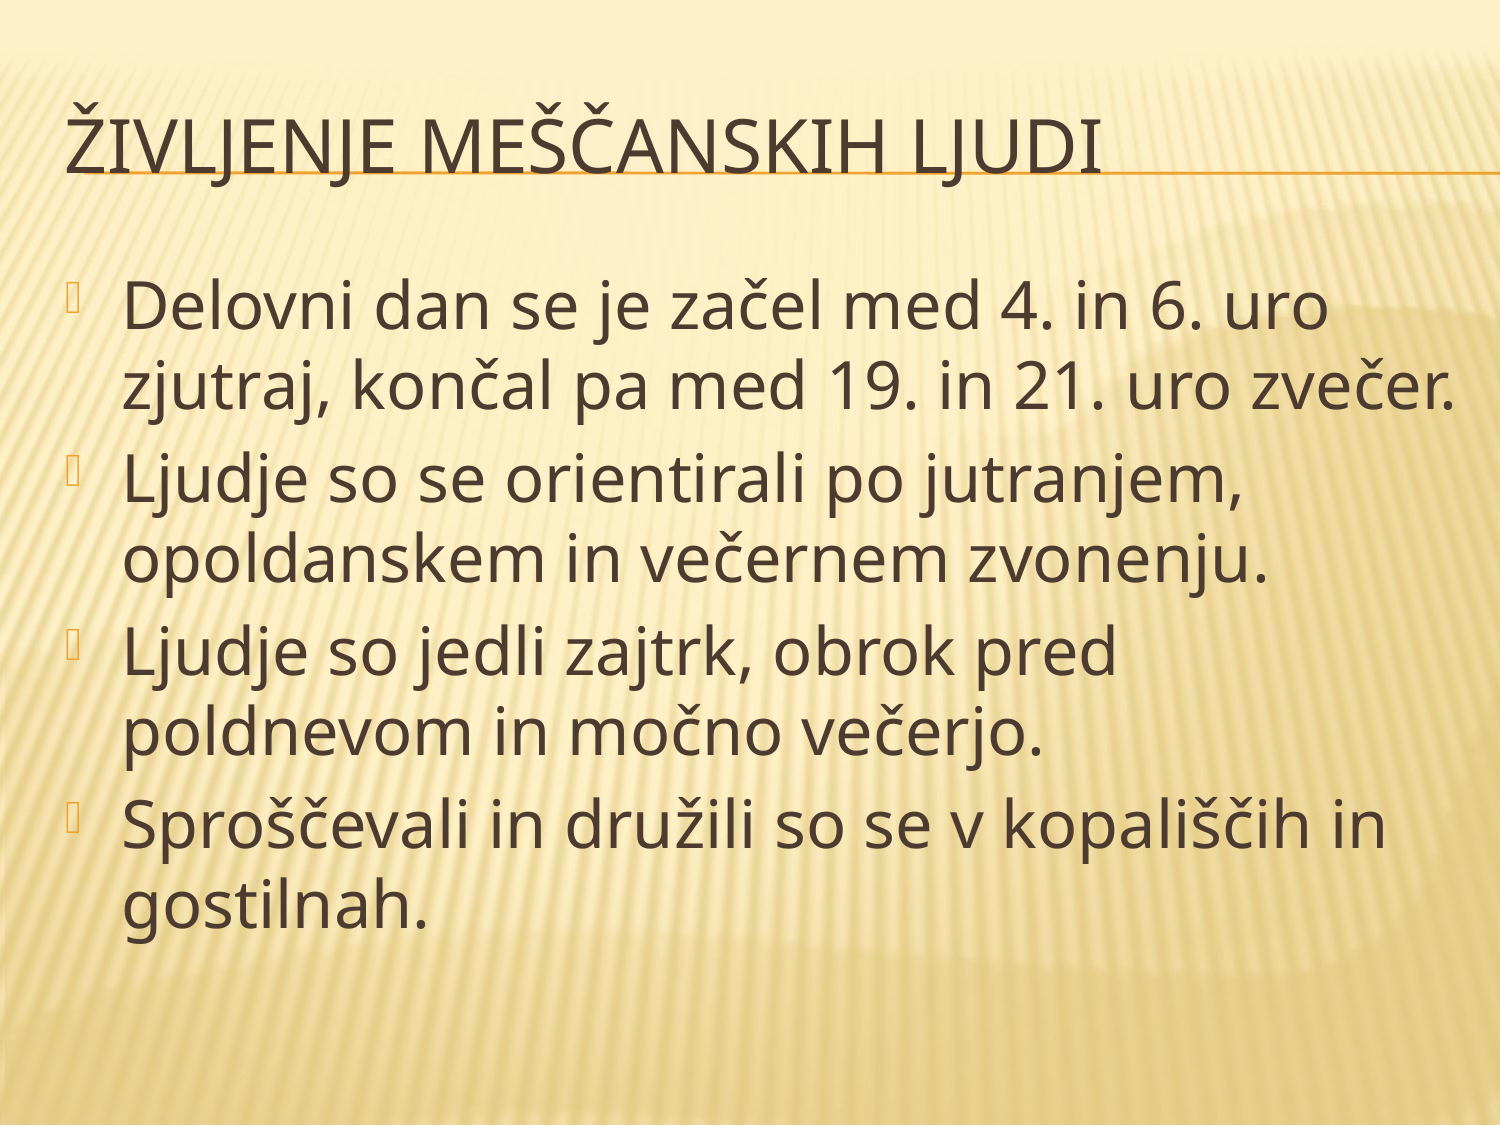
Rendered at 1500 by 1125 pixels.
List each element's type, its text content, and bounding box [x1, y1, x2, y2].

title ŽIVLJENJE MEŠČANSKIH LJUDI [50, 75, 1475, 213]
picture [0, 0, 1500, 1125]
list Delovni dan se je začel med 4. in 6. uro zjutraj, končal pa med 19. in 21. uro zvečer. Ljudje so se orientirali po jutranjem, opoldanskem in večernem zvonenju. Ljudje so jedli zajtrk, obrok pred poldnevom in močno večerjo. Sproščevali in družili so se v kopališčih in gostilnah. [50, 254, 1475, 998]
